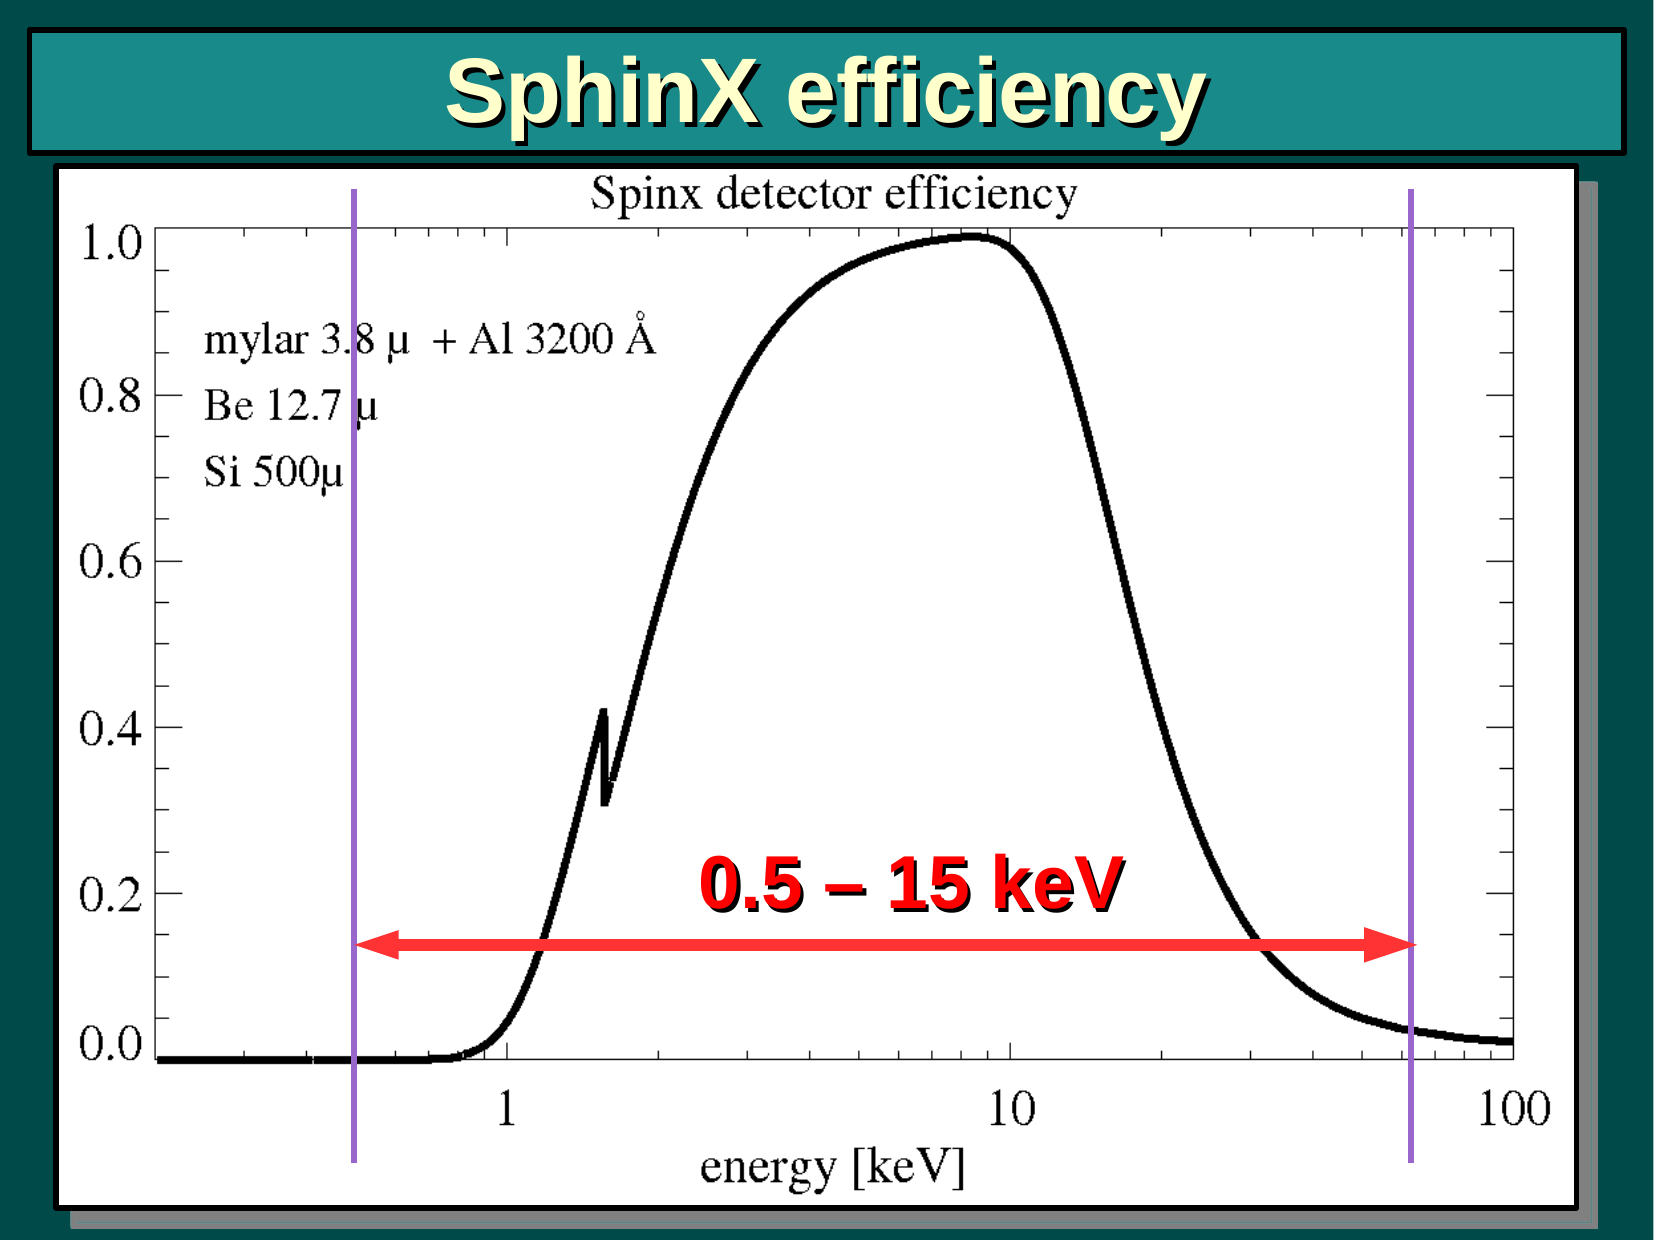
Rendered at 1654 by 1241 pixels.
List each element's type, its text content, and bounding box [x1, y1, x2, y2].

picture [59, 169, 1574, 1205]
text_box 0.5 – 15 keV [684, 833, 1140, 933]
text_box SphinX efficiency [29, 29, 1625, 153]
